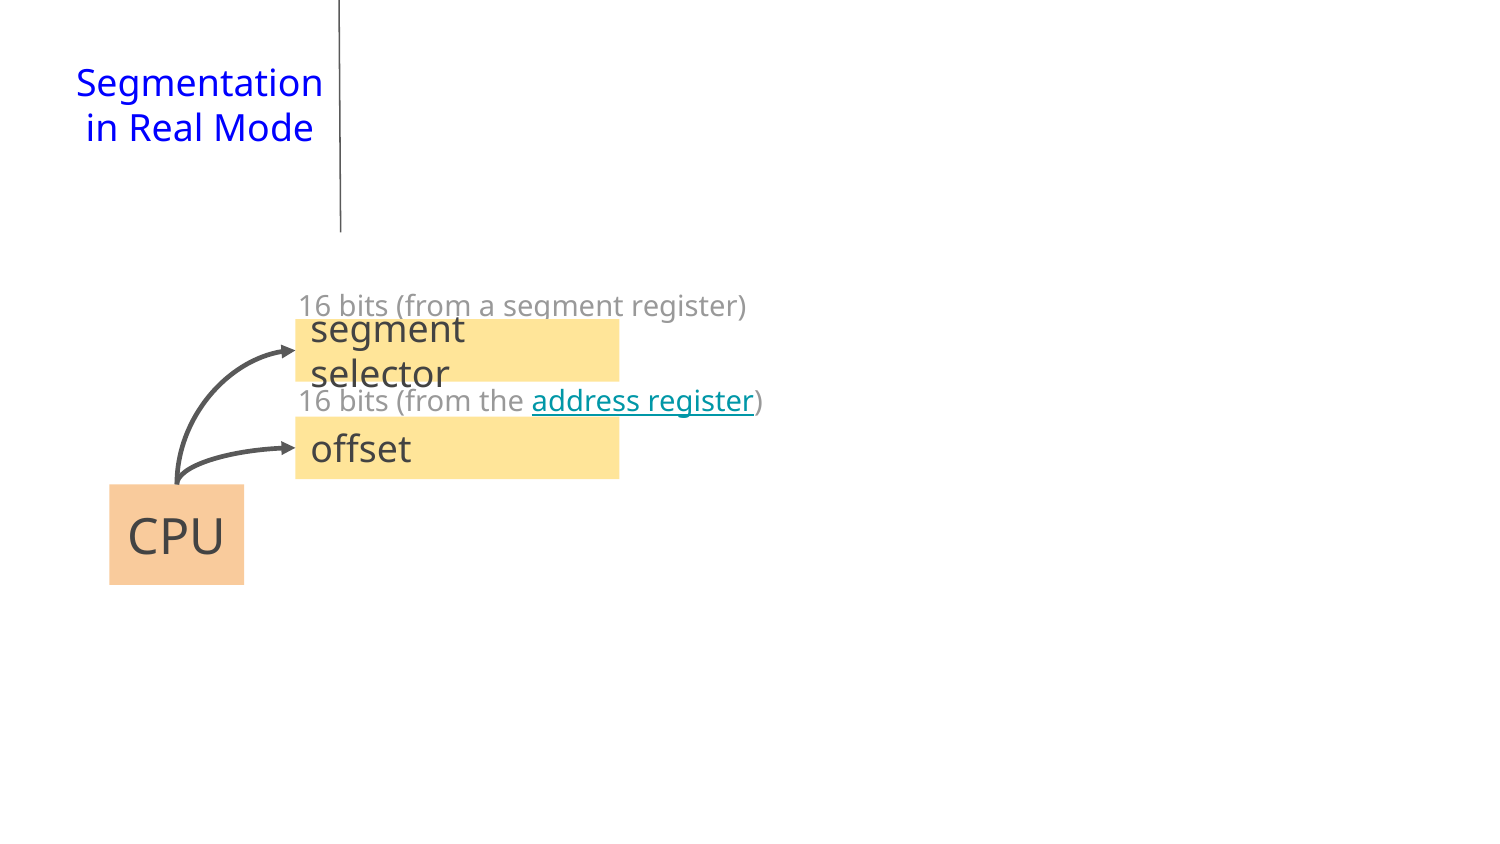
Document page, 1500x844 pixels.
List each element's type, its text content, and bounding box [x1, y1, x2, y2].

text_box 16 bits (from a segment register) [282, 285, 822, 323]
text_box segment selector [295, 319, 620, 382]
text_box offset [295, 421, 620, 480]
text_box CPU [109, 484, 245, 585]
text_box Segmentation in Real Mode [0, 0, 339, 208]
text_box 16 bits (from the address register) [282, 384, 822, 421]
